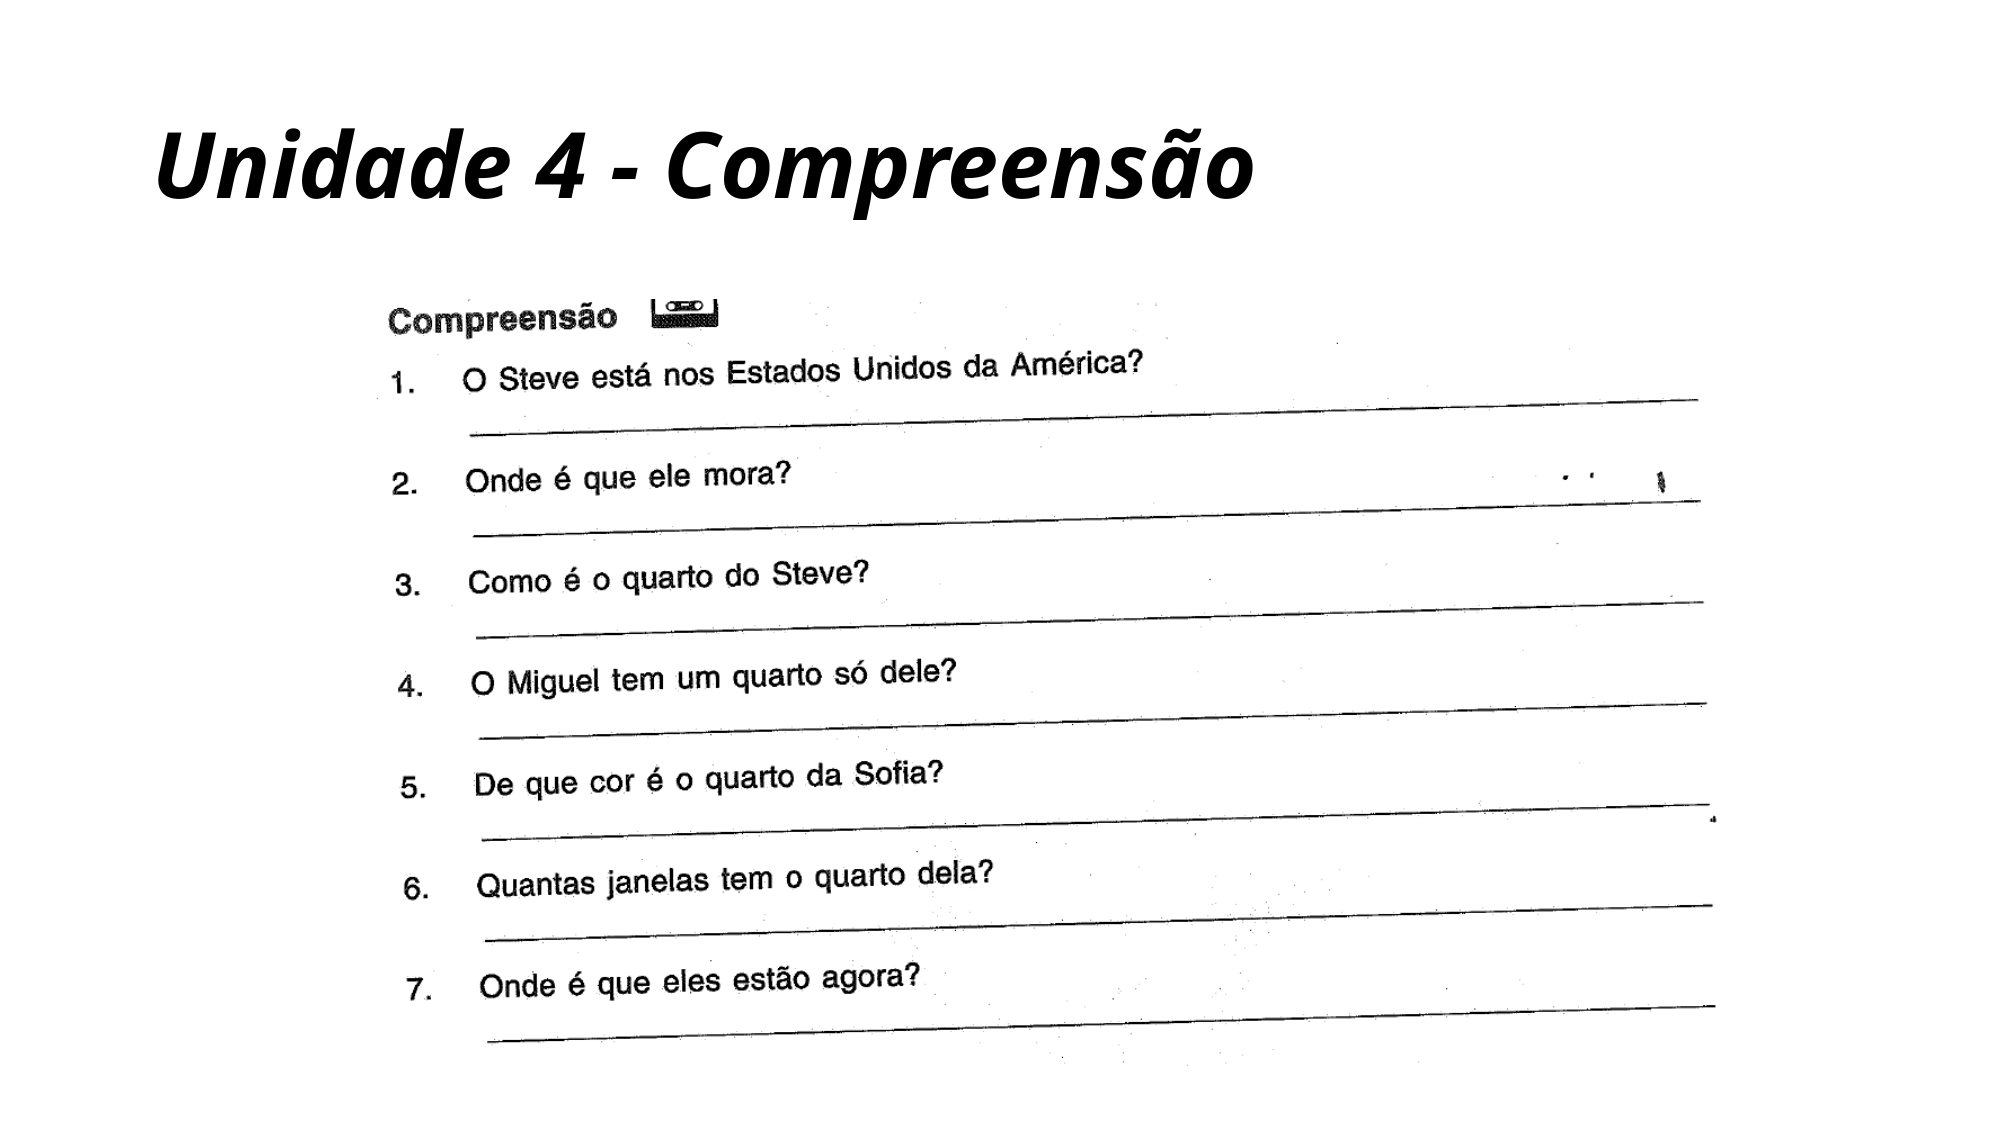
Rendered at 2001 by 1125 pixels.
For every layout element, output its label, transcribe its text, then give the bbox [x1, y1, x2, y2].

title Unidade 4 - Compreensão [137, 59, 1863, 278]
picture [360, 299, 1746, 1066]
